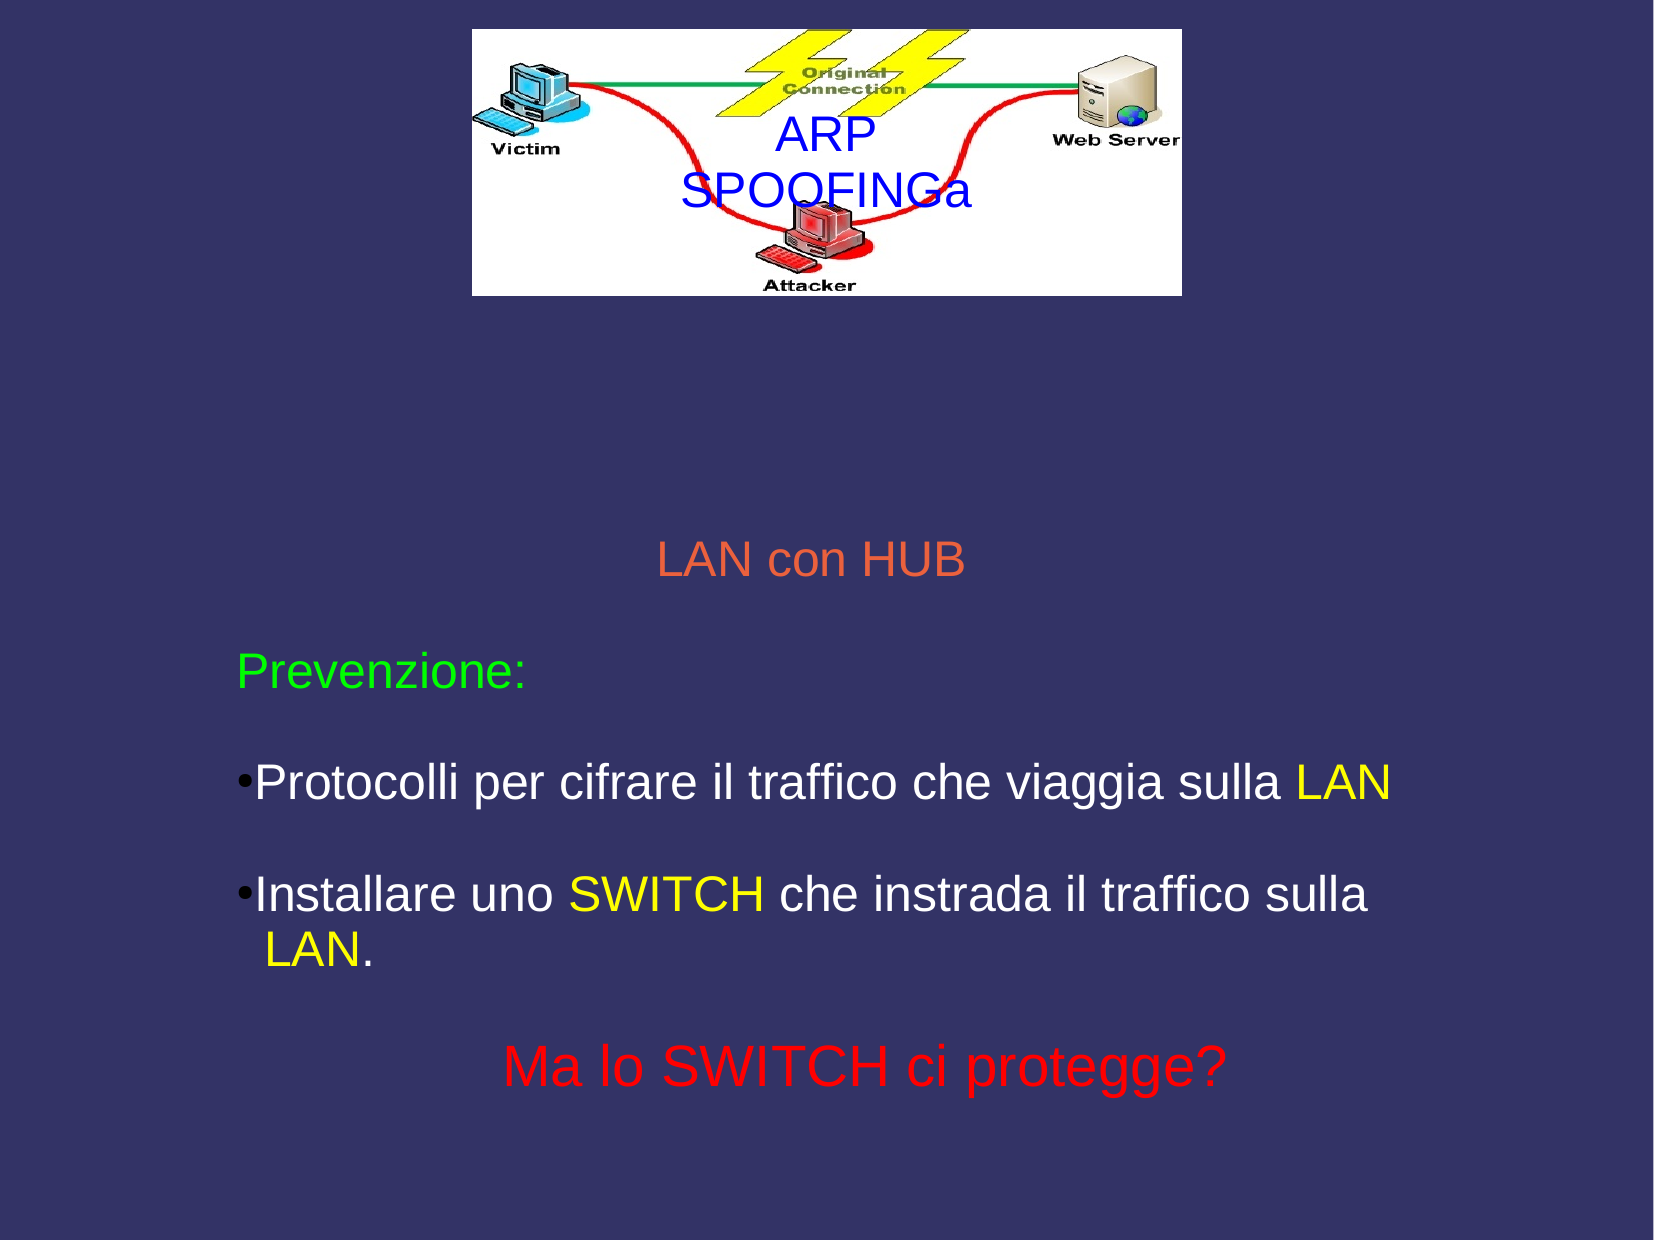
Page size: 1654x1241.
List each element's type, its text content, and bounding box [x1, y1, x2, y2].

text_box LAN con HUB Prevenzione: Protocolli per cifrare il traffico che viaggia sulla LAN Installare uno SWITCH che instrada il traffico sulla LAN. Ma lo SWITCH ci protegge? [236, 531, 1418, 1099]
picture [472, 29, 1182, 296]
